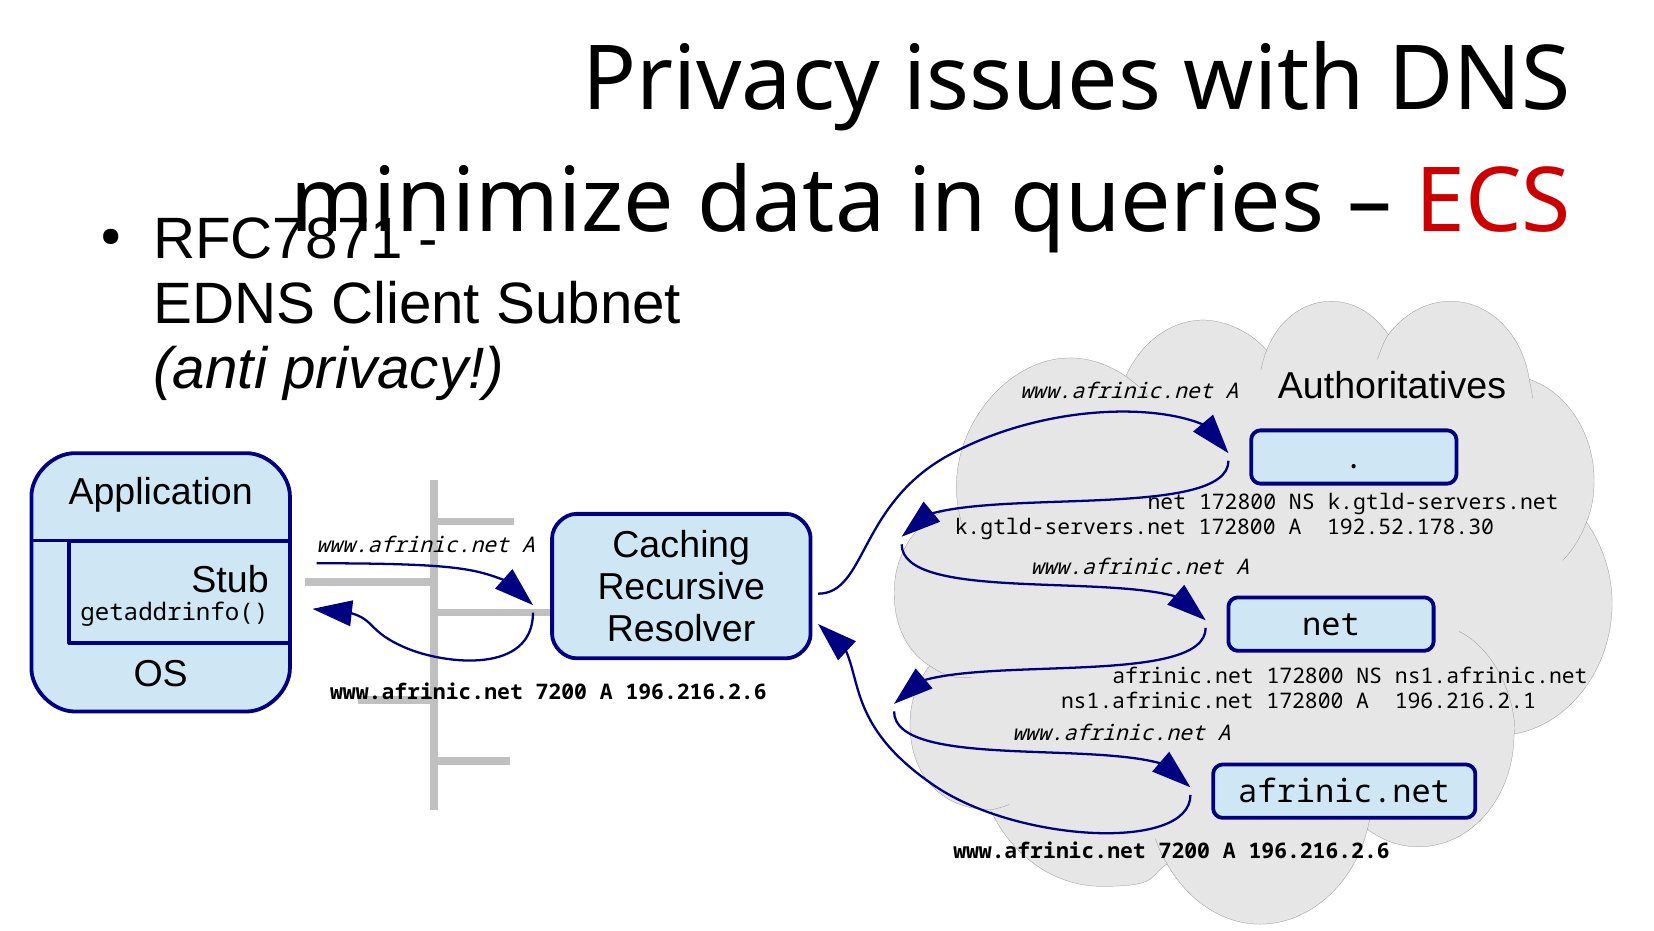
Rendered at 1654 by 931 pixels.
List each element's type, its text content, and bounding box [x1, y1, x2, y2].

picture [29, 301, 1613, 925]
title Privacy issues with DNS minimize data in queries – ECS [82, 13, 1571, 211]
list RFC7871 - EDNS Client Subnet (anti privacy!) [82, 205, 780, 746]
